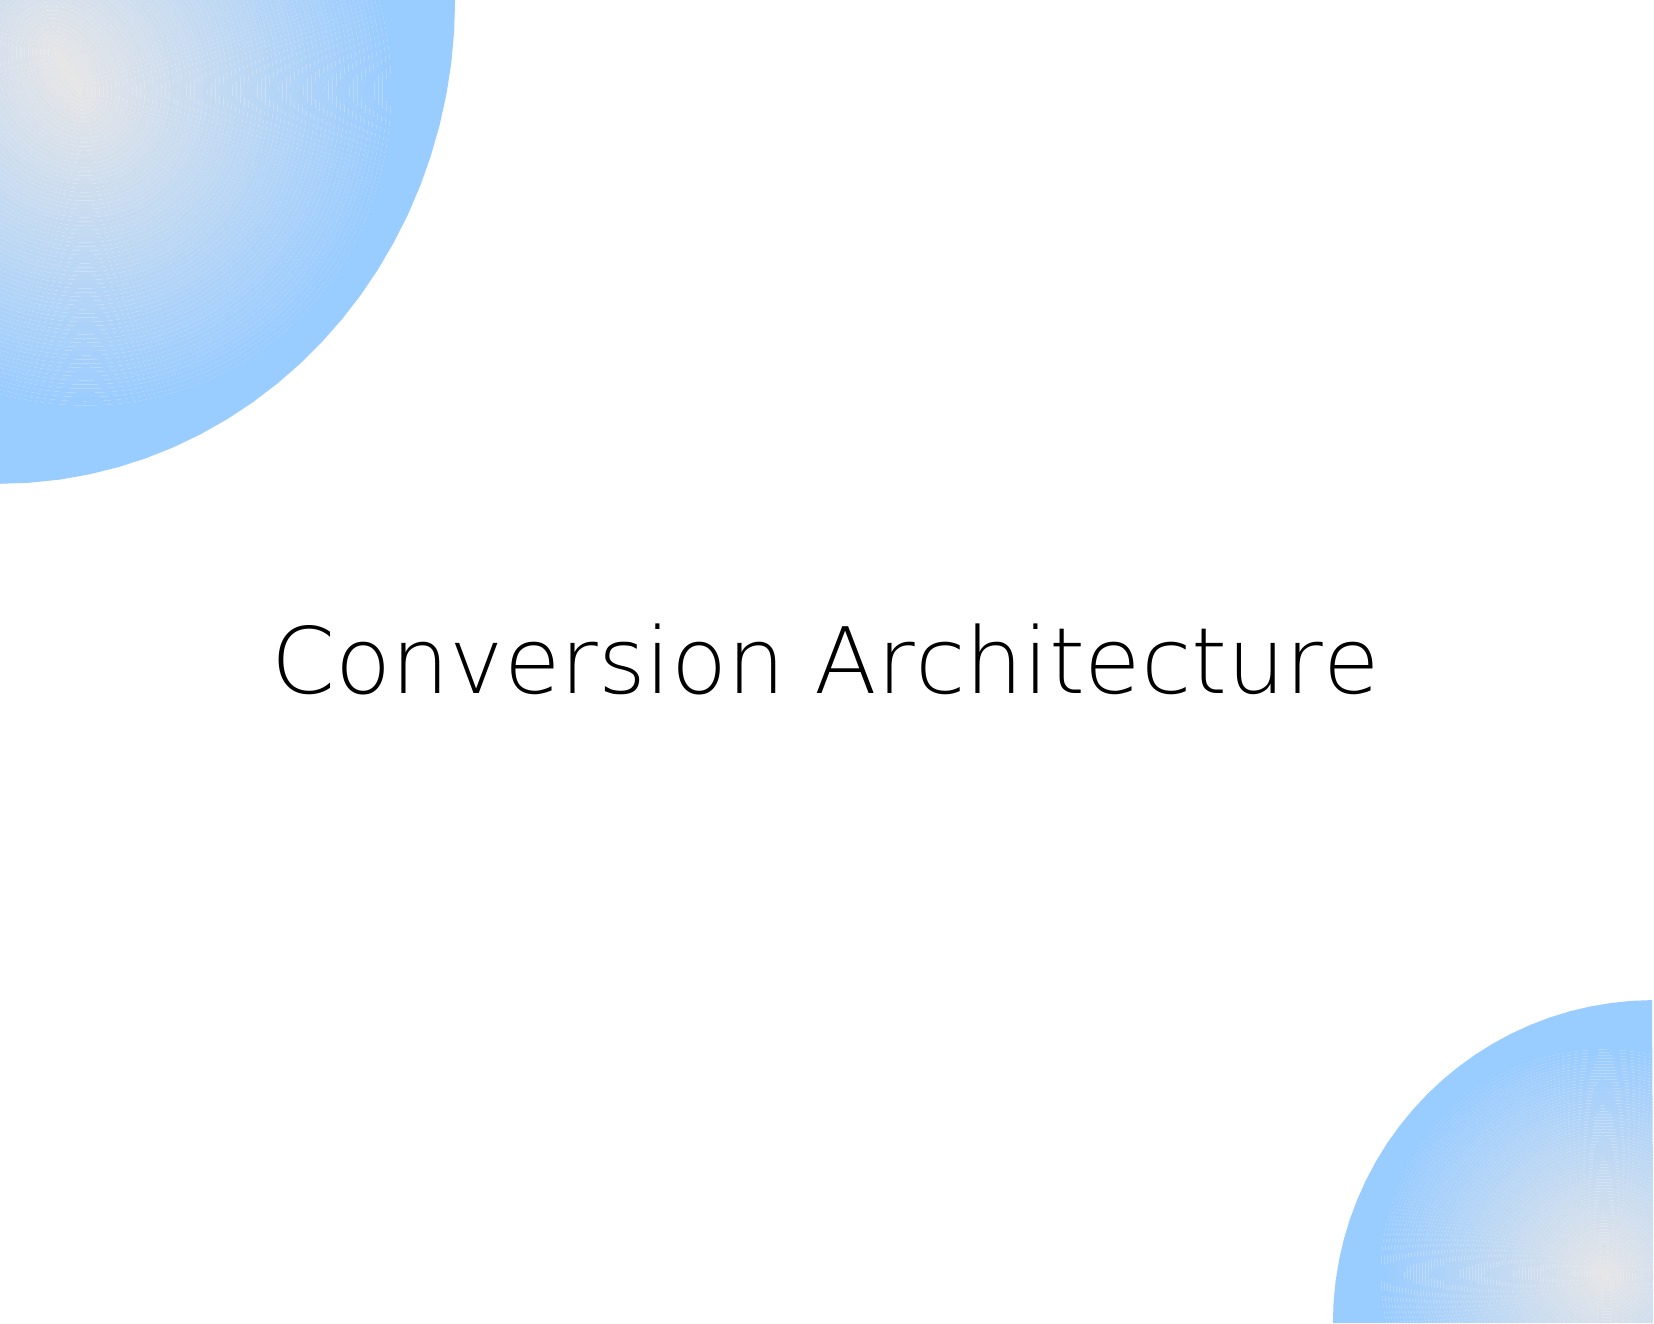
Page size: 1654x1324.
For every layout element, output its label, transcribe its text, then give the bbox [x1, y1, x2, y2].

subtitle Conversion Architecture [82, 149, 1571, 1174]
